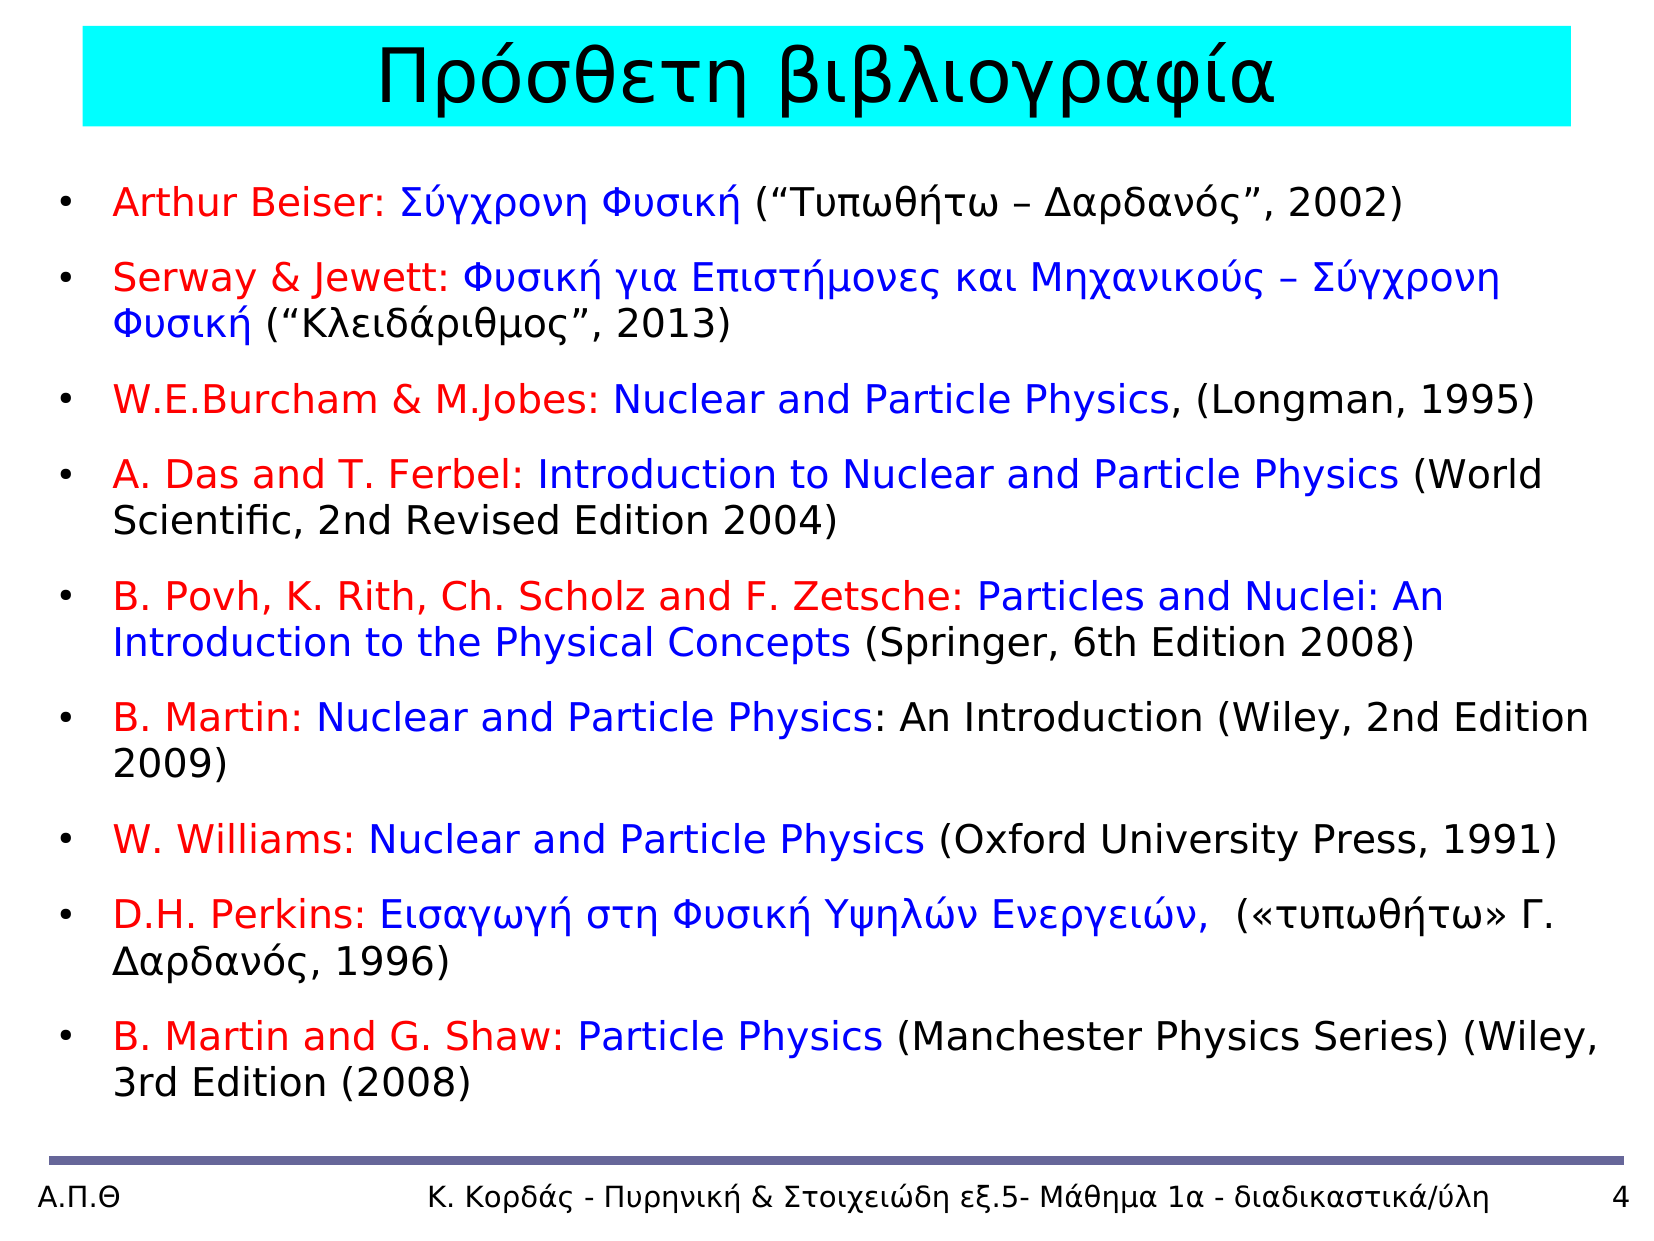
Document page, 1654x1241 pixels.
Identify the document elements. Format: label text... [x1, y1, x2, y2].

list Arthur Beiser: Σύγχρονη Φυσική (“Τυπωθήτω – Δαρδανός”, 2002) Serway & Jewett: Φυσική για Επιστήμονες και Μηχανικούς – Σύγχρονη Φυσική (“Κλειδάριθμος”, 2013) W.E.Burcham & M.Jobes: Nuclear and Particle Physics, (Longman, 1995) A. Das and T. Ferbel: Introduction to Nuclear and Particle Physics (World Scientific, 2nd Revised Edition 2004) B. Povh, K. Rith, Ch. Scholz and F. Zetsche: Particles and Nuclei: An Introduction to the Physical Concepts (Springer, 6th Edition 2008) B. Martin: Nuclear and Particle Physics: An Introduction (Wiley, 2nd Edition 2009) W. Williams: Nuclear and Particle Physics (Oxford University Press, 1991) D.H. Perkins: Εισαγωγή στη Φυσική Υψηλών Ενεργειών, («τυπωθήτω» Γ. ∆αρδανός, 1996) B. Martin and G. Shaw: Particle Physics (Manchester Physics Series) (Wiley, 3rd Edition (2008) [41, 179, 1613, 1126]
title Πρόσθετη βιβλιογραφία [82, 25, 1571, 127]
